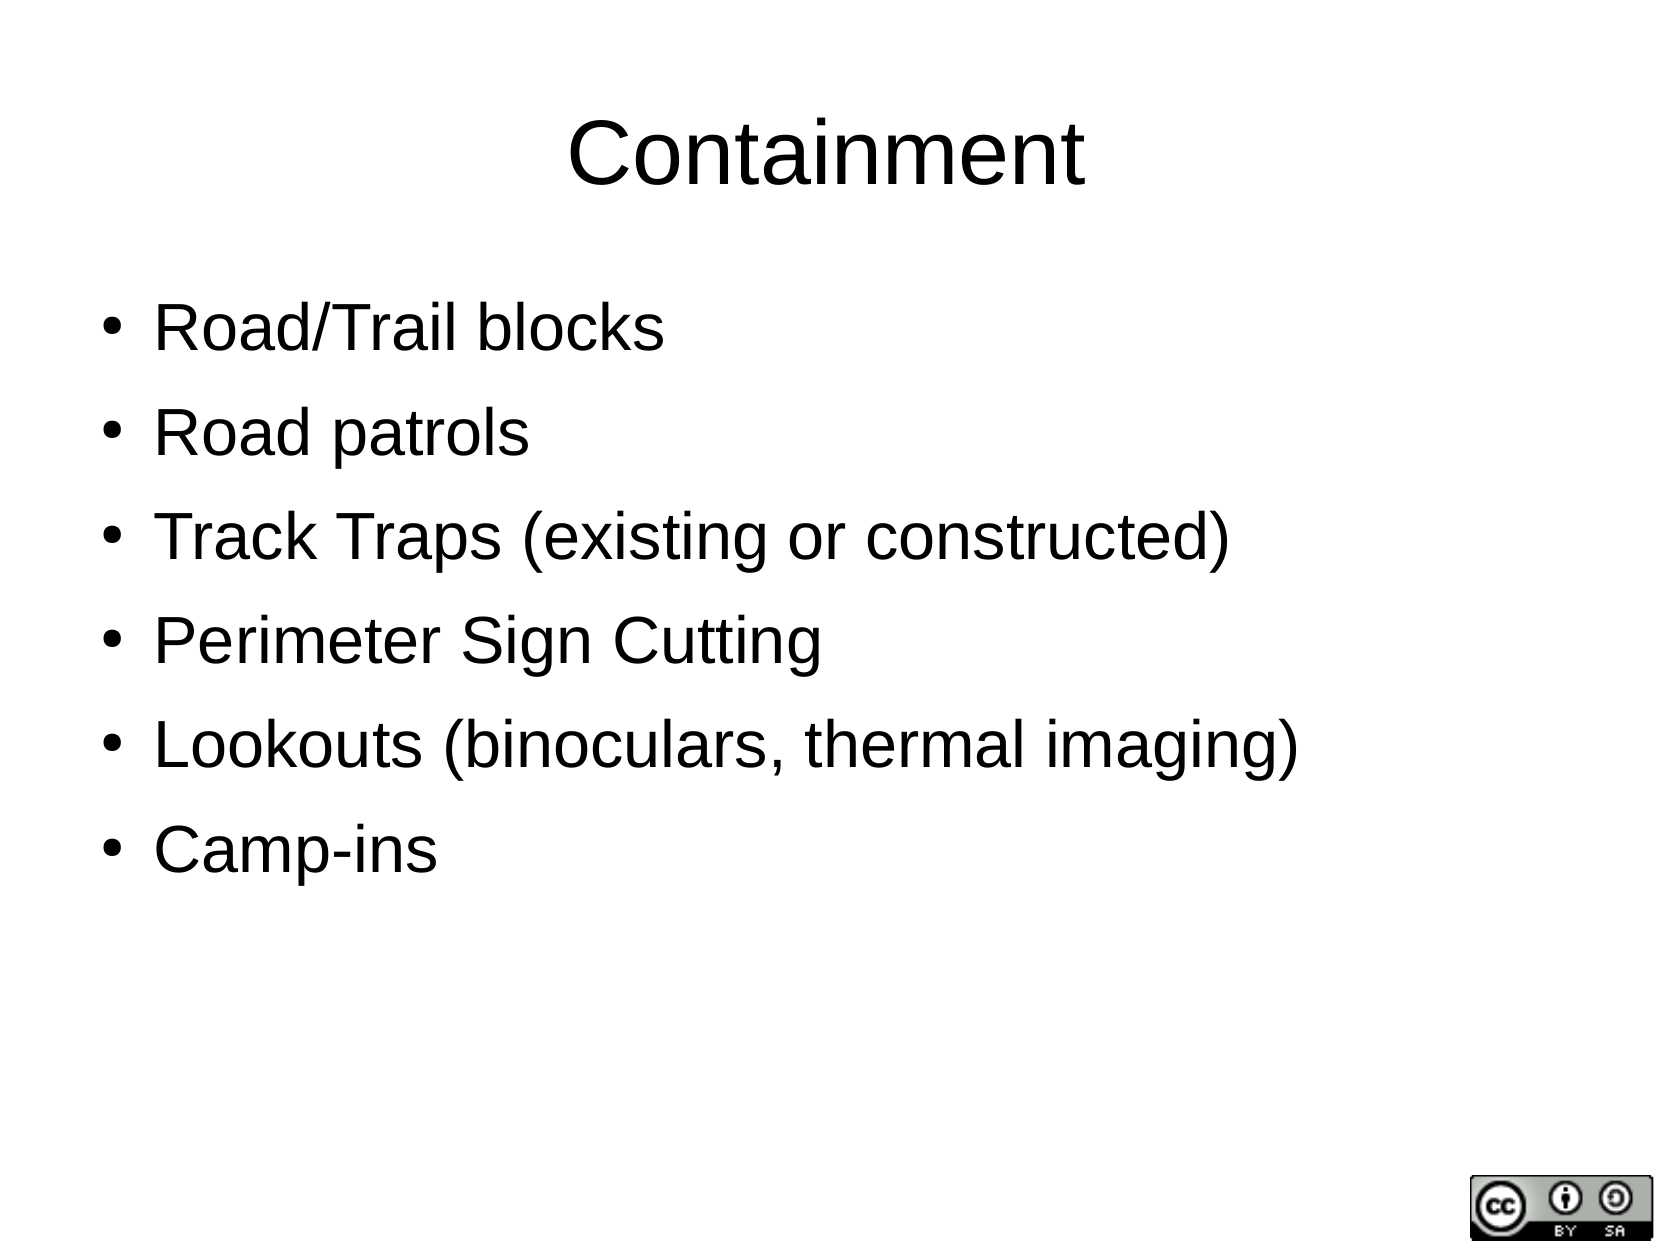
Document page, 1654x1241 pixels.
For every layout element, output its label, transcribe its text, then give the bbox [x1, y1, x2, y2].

list Road/Trail blocks Road patrols Track Traps (existing or constructed) Perimeter Sign Cutting Lookouts (binoculars, thermal imaging) Camp-ins [82, 290, 1571, 1010]
picture [1470, 1175, 1654, 1241]
title Containment [82, 49, 1571, 257]
